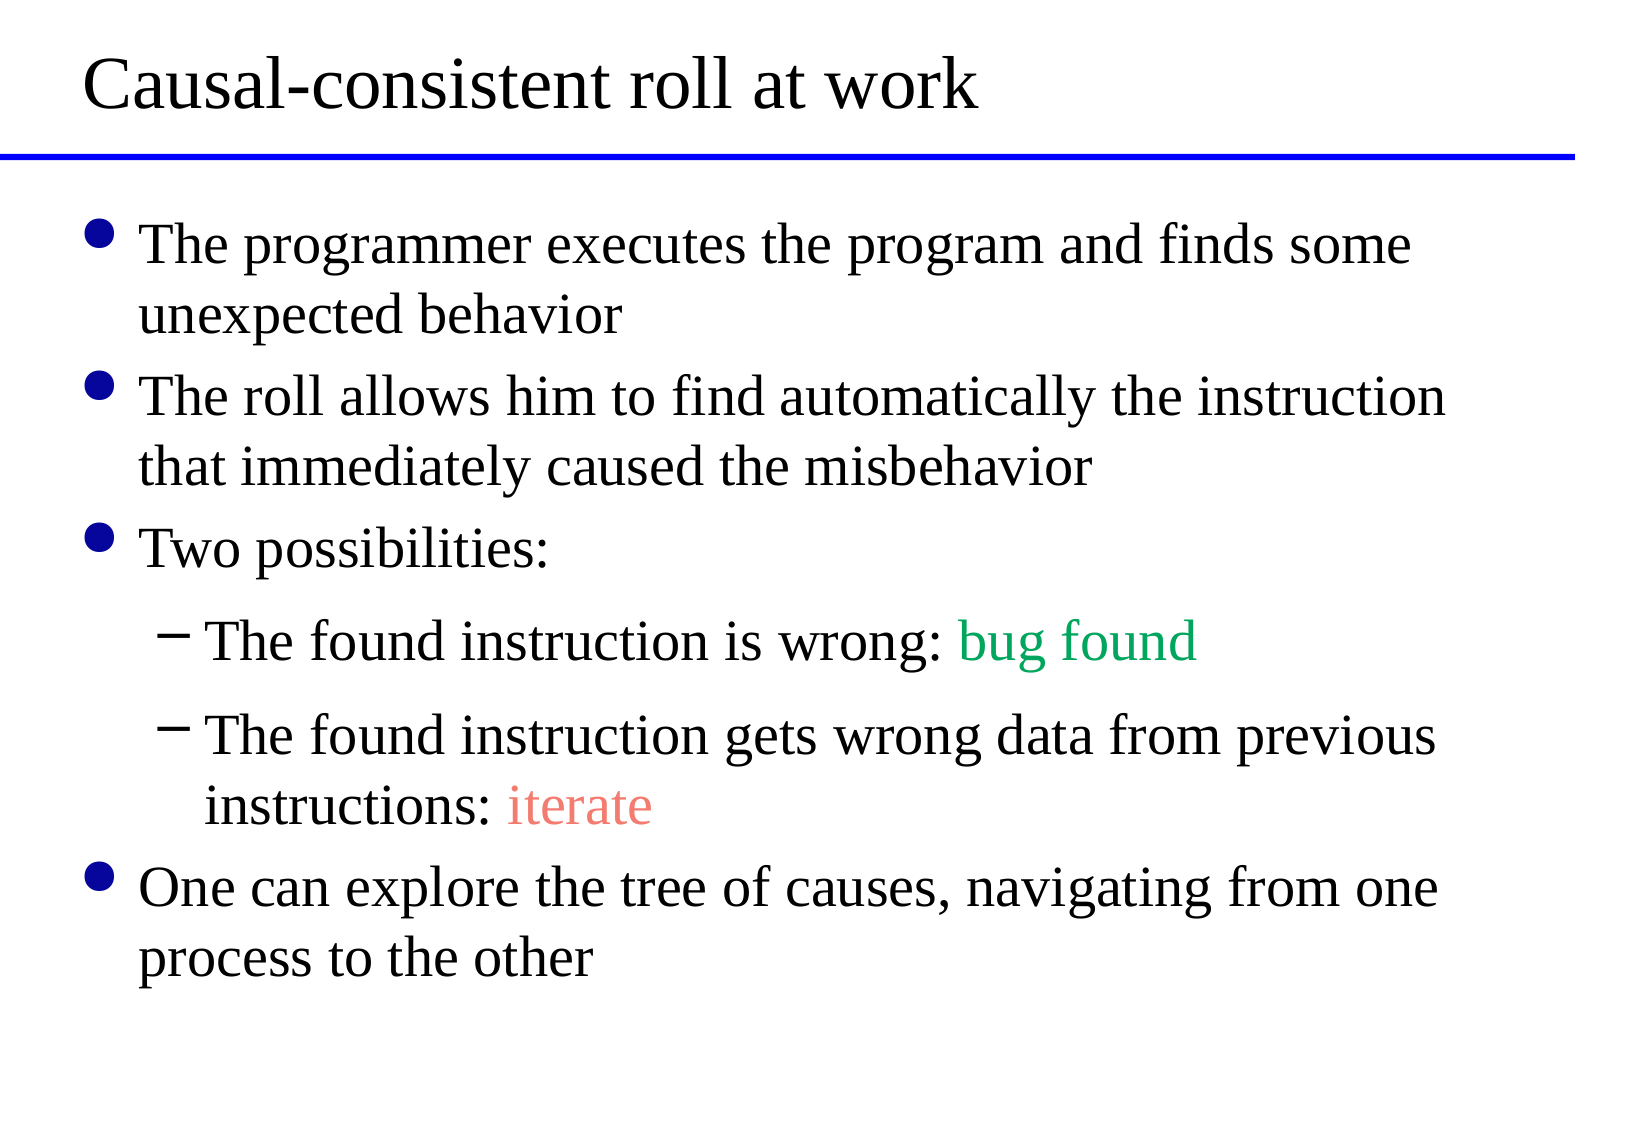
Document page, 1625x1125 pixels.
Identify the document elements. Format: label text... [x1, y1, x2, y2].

list The programmer executes the program and finds some unexpected behavior The roll allows him to find automatically the instruction that immediately caused the misbehavior Two possibilities: The found instruction is wrong: bug found The found instruction gets wrong data from previous instructions: iterate One can explore the tree of causes, navigating from one process to the other [67, 198, 1478, 1061]
title Causal-consistent roll at work [67, 27, 1544, 131]
